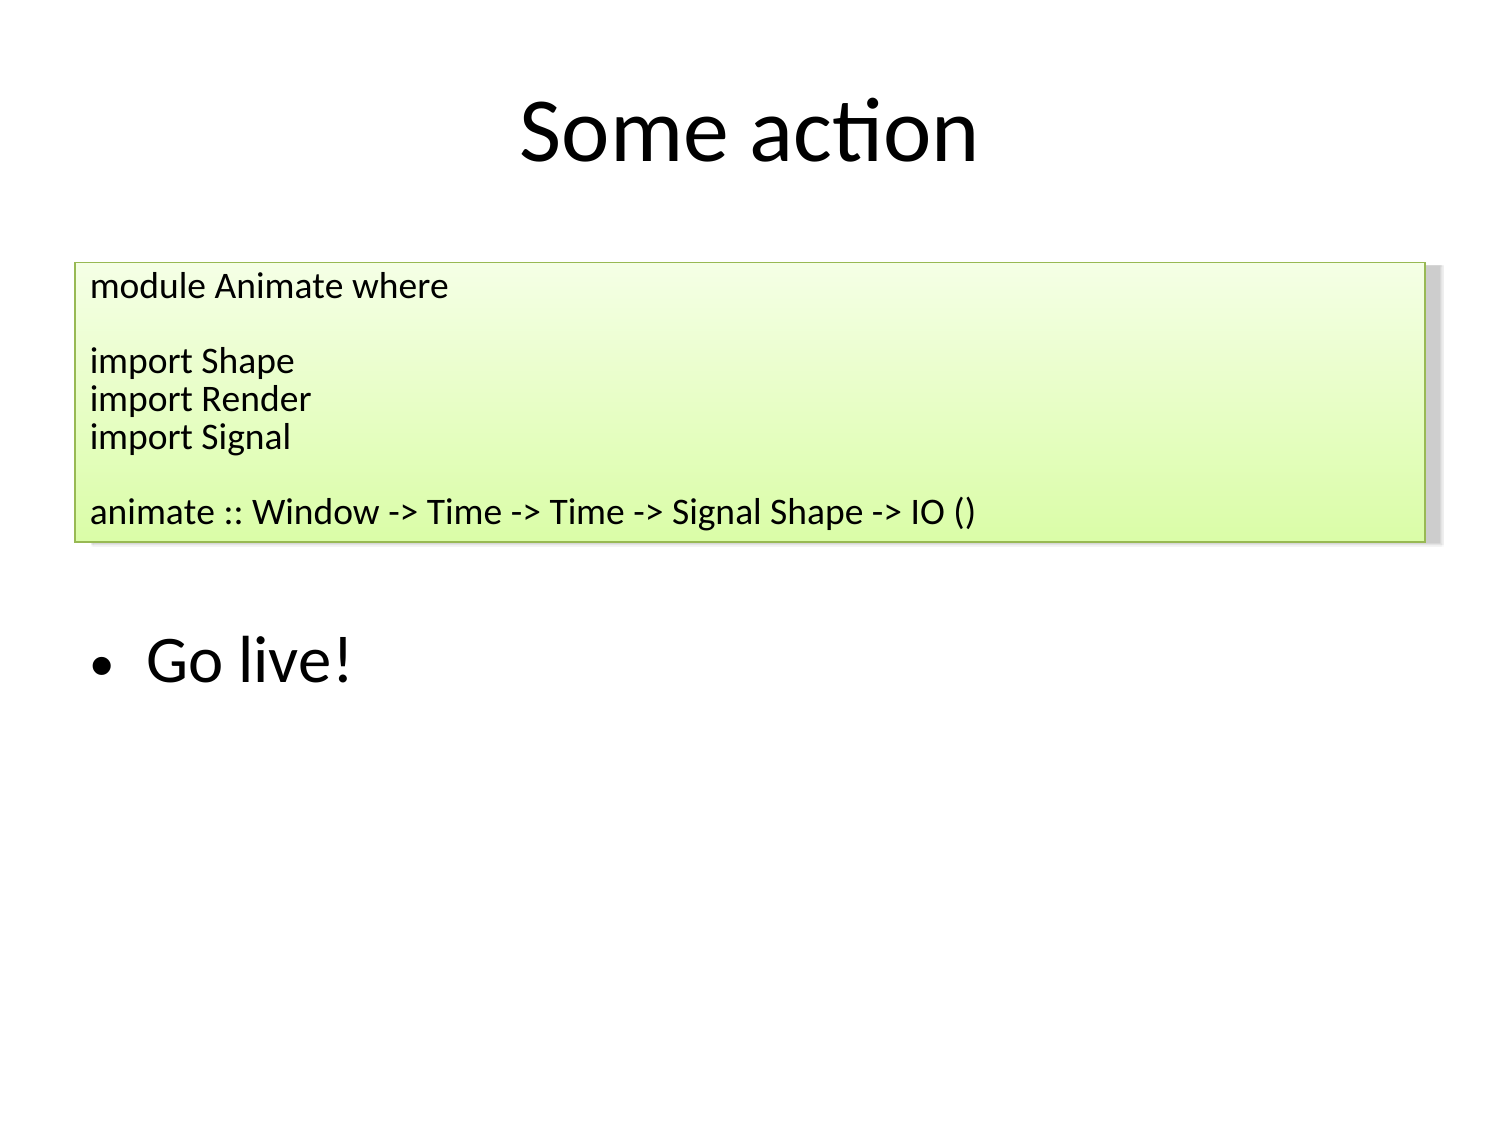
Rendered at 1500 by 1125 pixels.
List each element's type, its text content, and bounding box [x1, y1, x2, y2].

list Go live! [75, 624, 1426, 1006]
title Some action [75, 45, 1426, 233]
text_box module Animate where import Shape import Render import Signal animate :: Window -> Time -> Time -> Signal Shape -> IO () [75, 262, 1426, 543]
